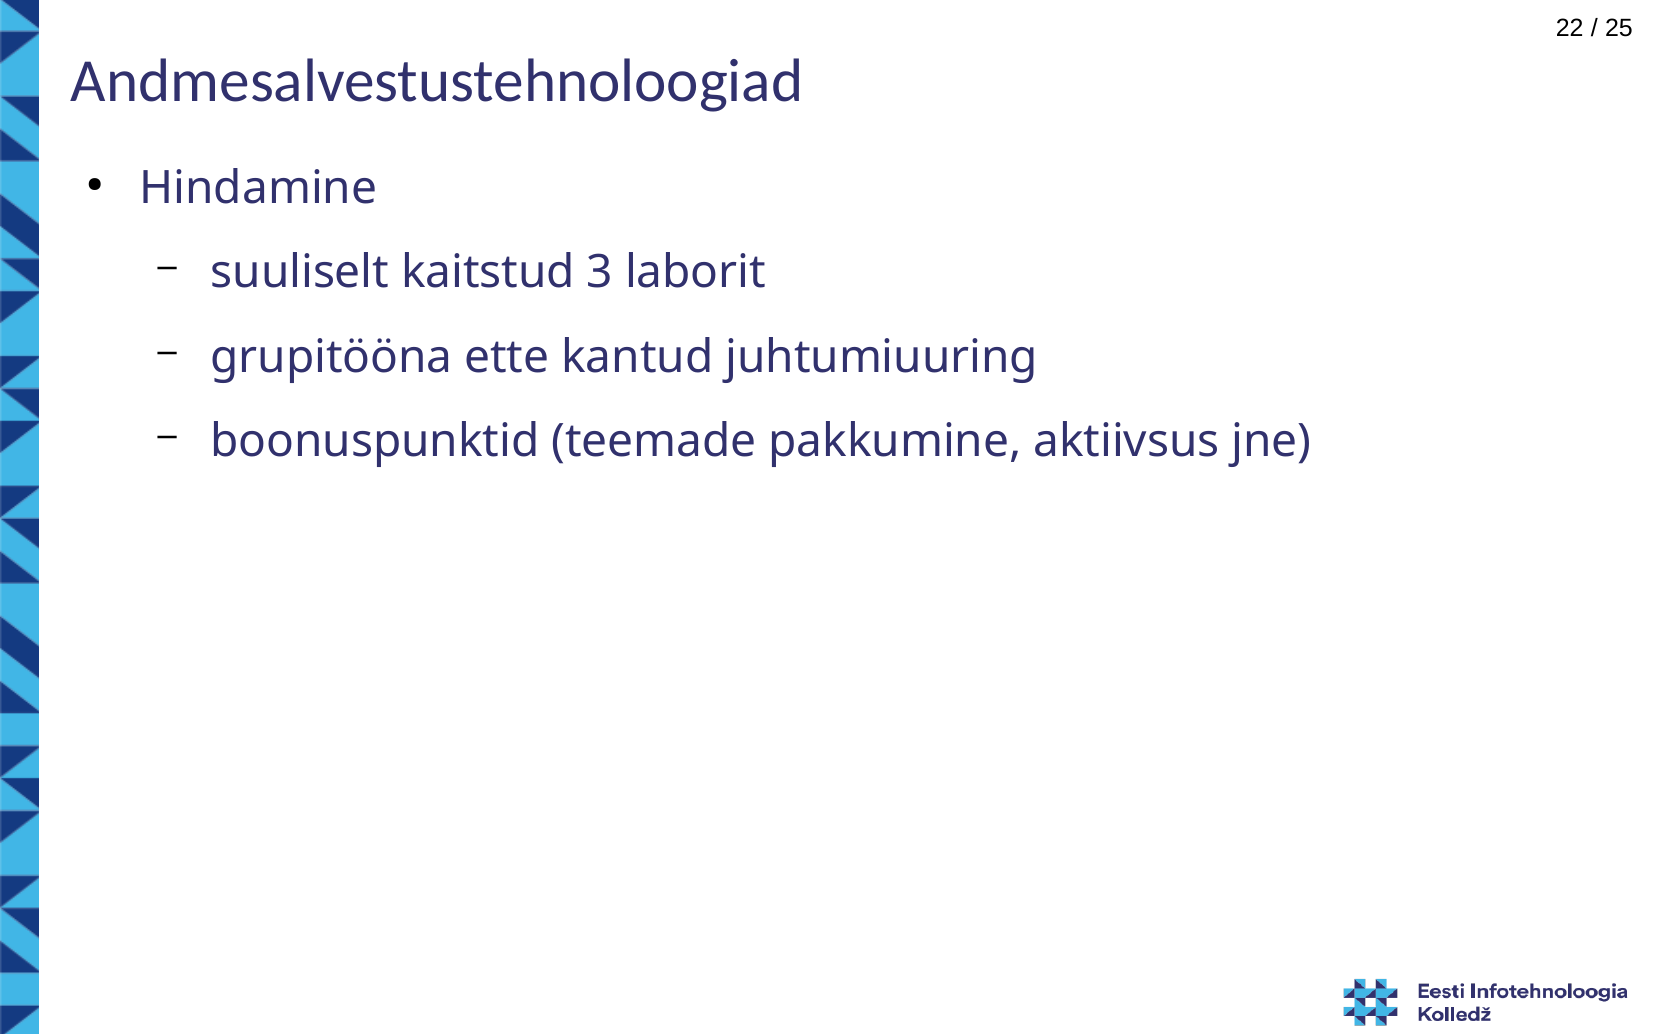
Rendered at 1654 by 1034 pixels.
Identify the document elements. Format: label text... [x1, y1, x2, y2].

title Andmesalvestustehnoloogiad [70, 41, 1630, 130]
list Hindamine suuliselt kaitstud 3 laborit grupitööna ette kantud juhtumiuuring boonuspunktid (teemade pakkumine, aktiivsus jne) [68, 153, 1630, 957]
